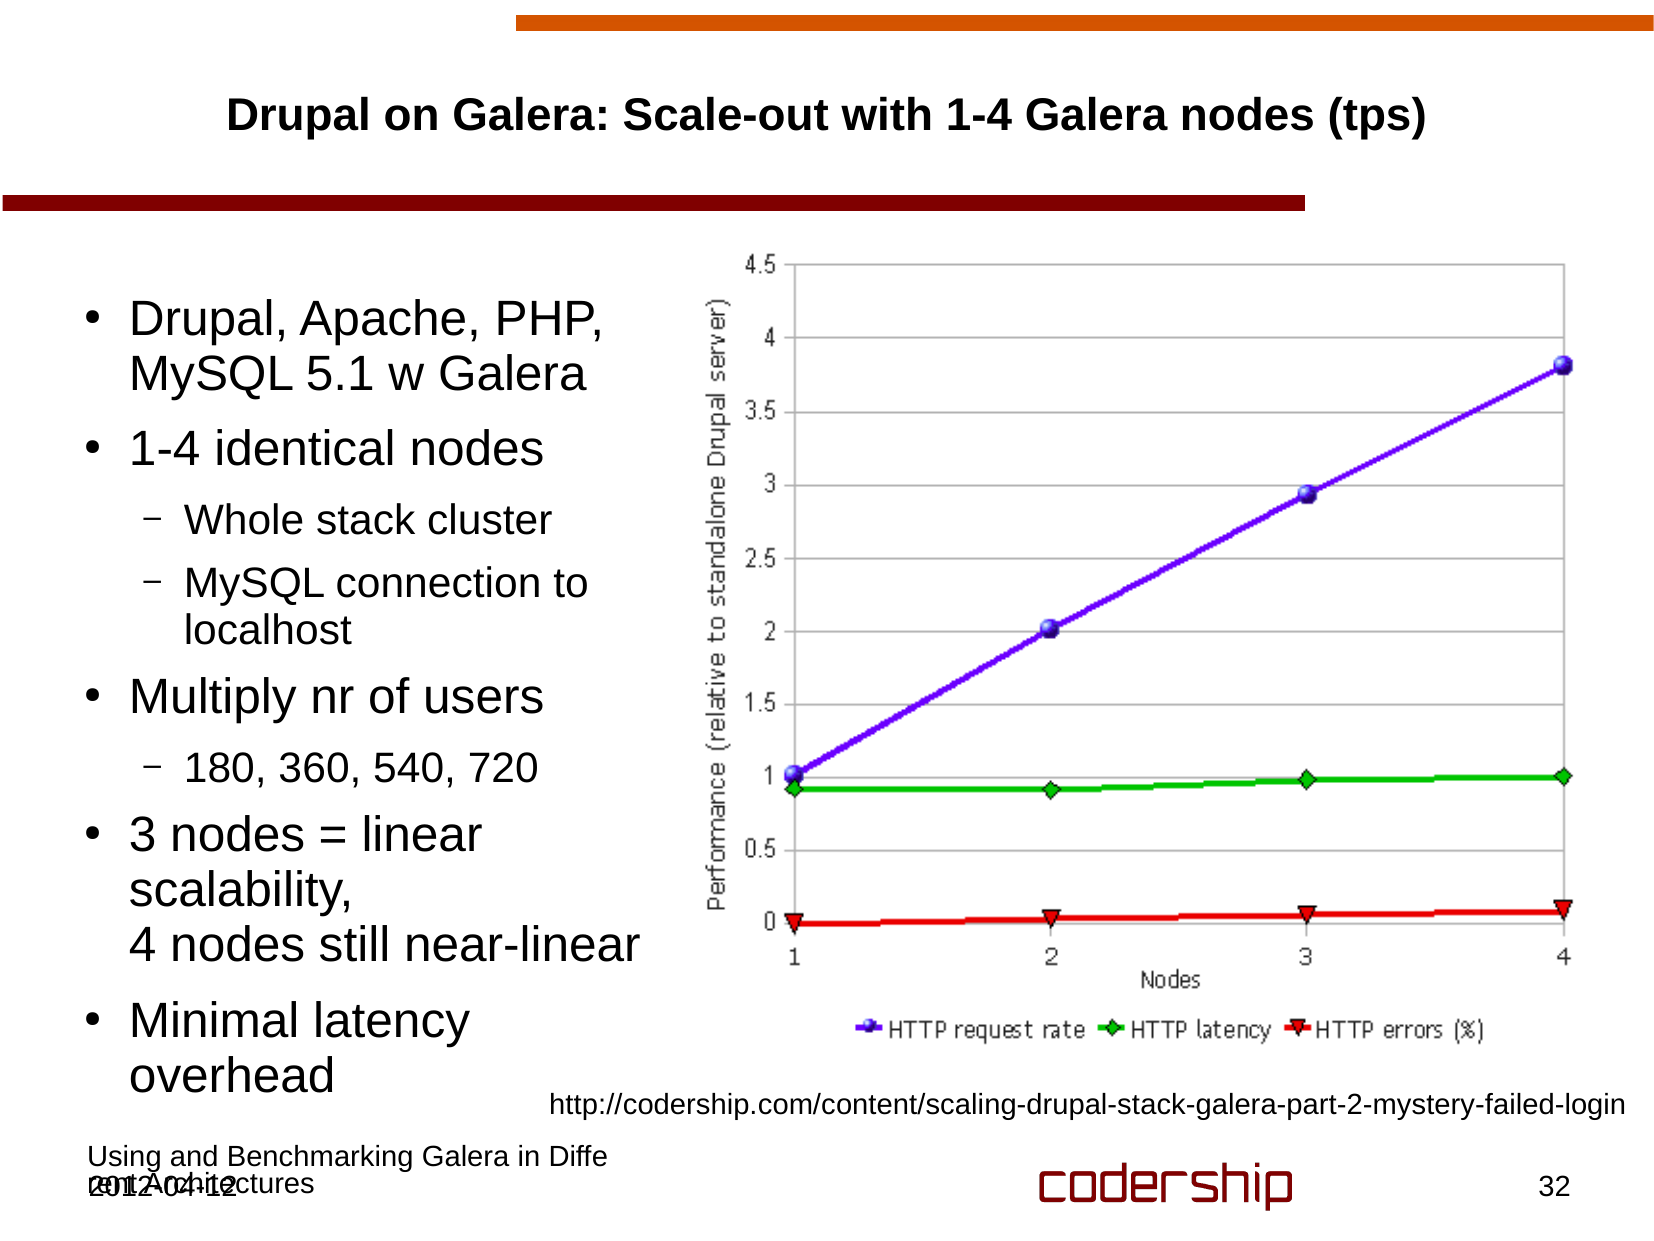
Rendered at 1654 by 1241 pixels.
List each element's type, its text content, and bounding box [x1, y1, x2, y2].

list Drupal, Apache, PHP, MySQL 5.1 w Galera 1-4 identical nodes Whole stack cluster MySQL connection to localhost Multiply nr of users 180, 360, 540, 720 3 nodes = linear scalability, 4 nodes still near-linear Minimal latency overhead [82, 290, 661, 1109]
picture [1035, 1158, 1296, 1215]
picture [2, 195, 1305, 211]
text_box http://codership.com/content/scaling-drupal-stack-galera-part-2-mystery-failed-login [237, 1080, 1643, 1129]
title Drupal on Galera: Scale-out with 1-4 Galera nodes (tps) [82, 49, 1571, 181]
picture [679, 216, 1602, 1077]
picture [516, 15, 1654, 31]
